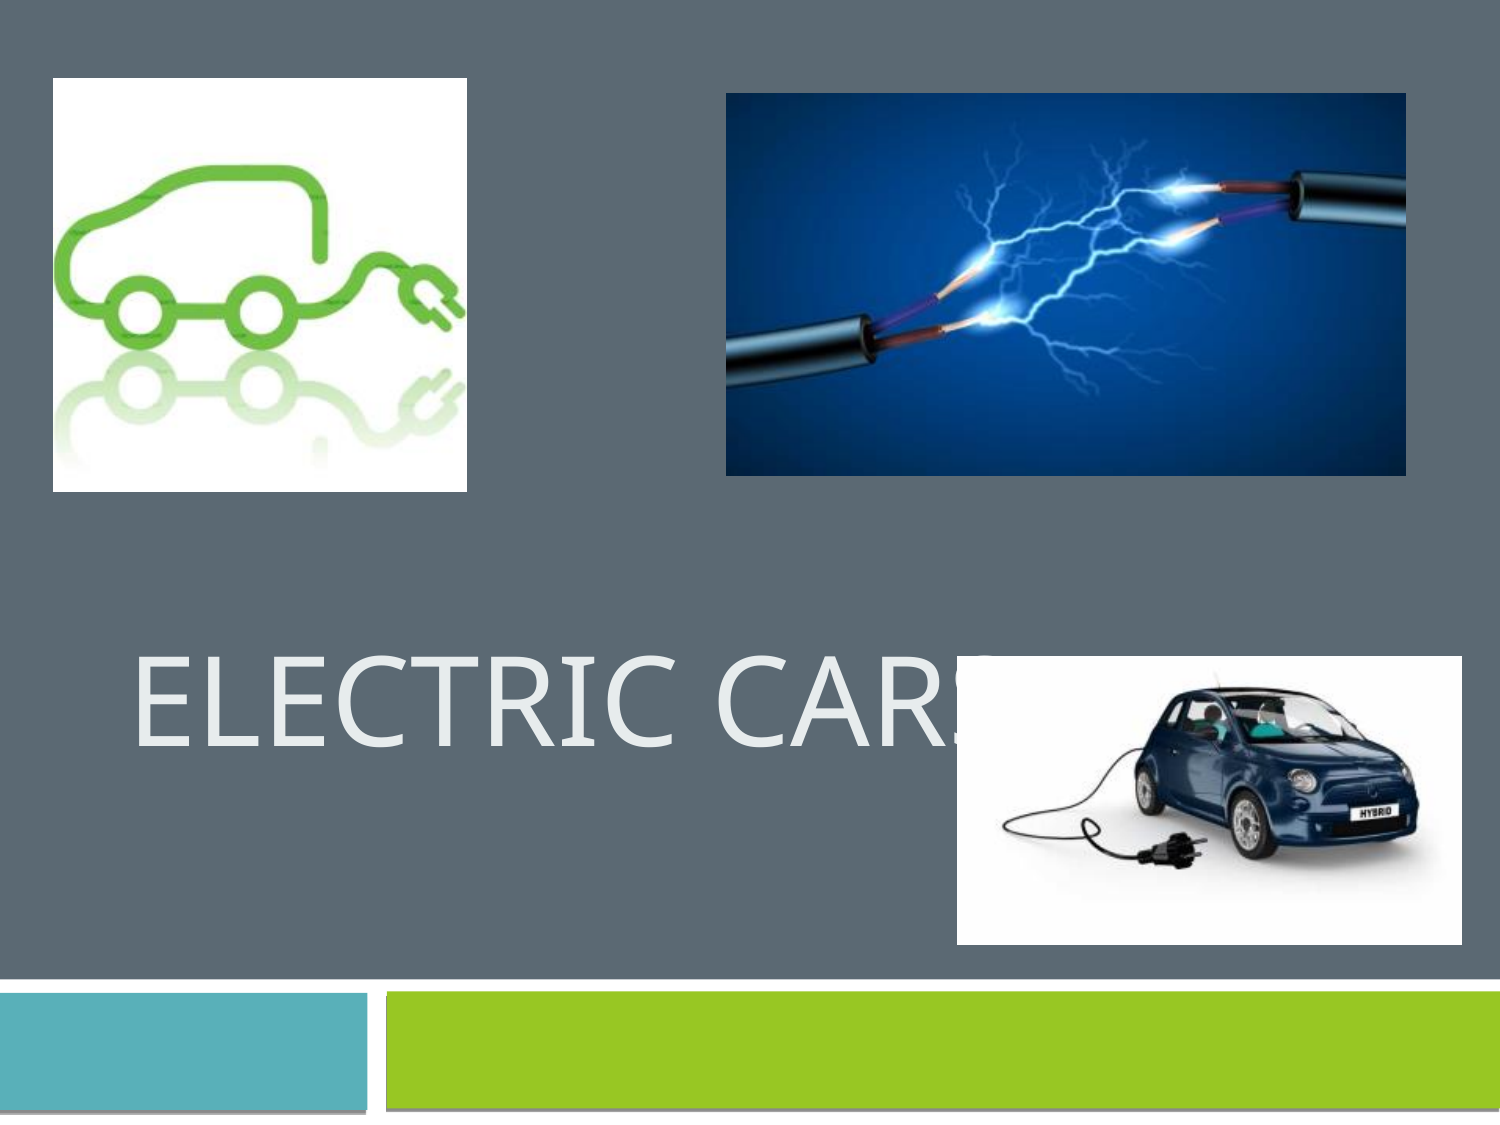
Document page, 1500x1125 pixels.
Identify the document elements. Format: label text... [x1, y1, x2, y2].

picture [957, 656, 1462, 946]
picture [53, 78, 467, 492]
title ELECTRIC CARS [112, 79, 1388, 780]
picture [726, 93, 1406, 476]
